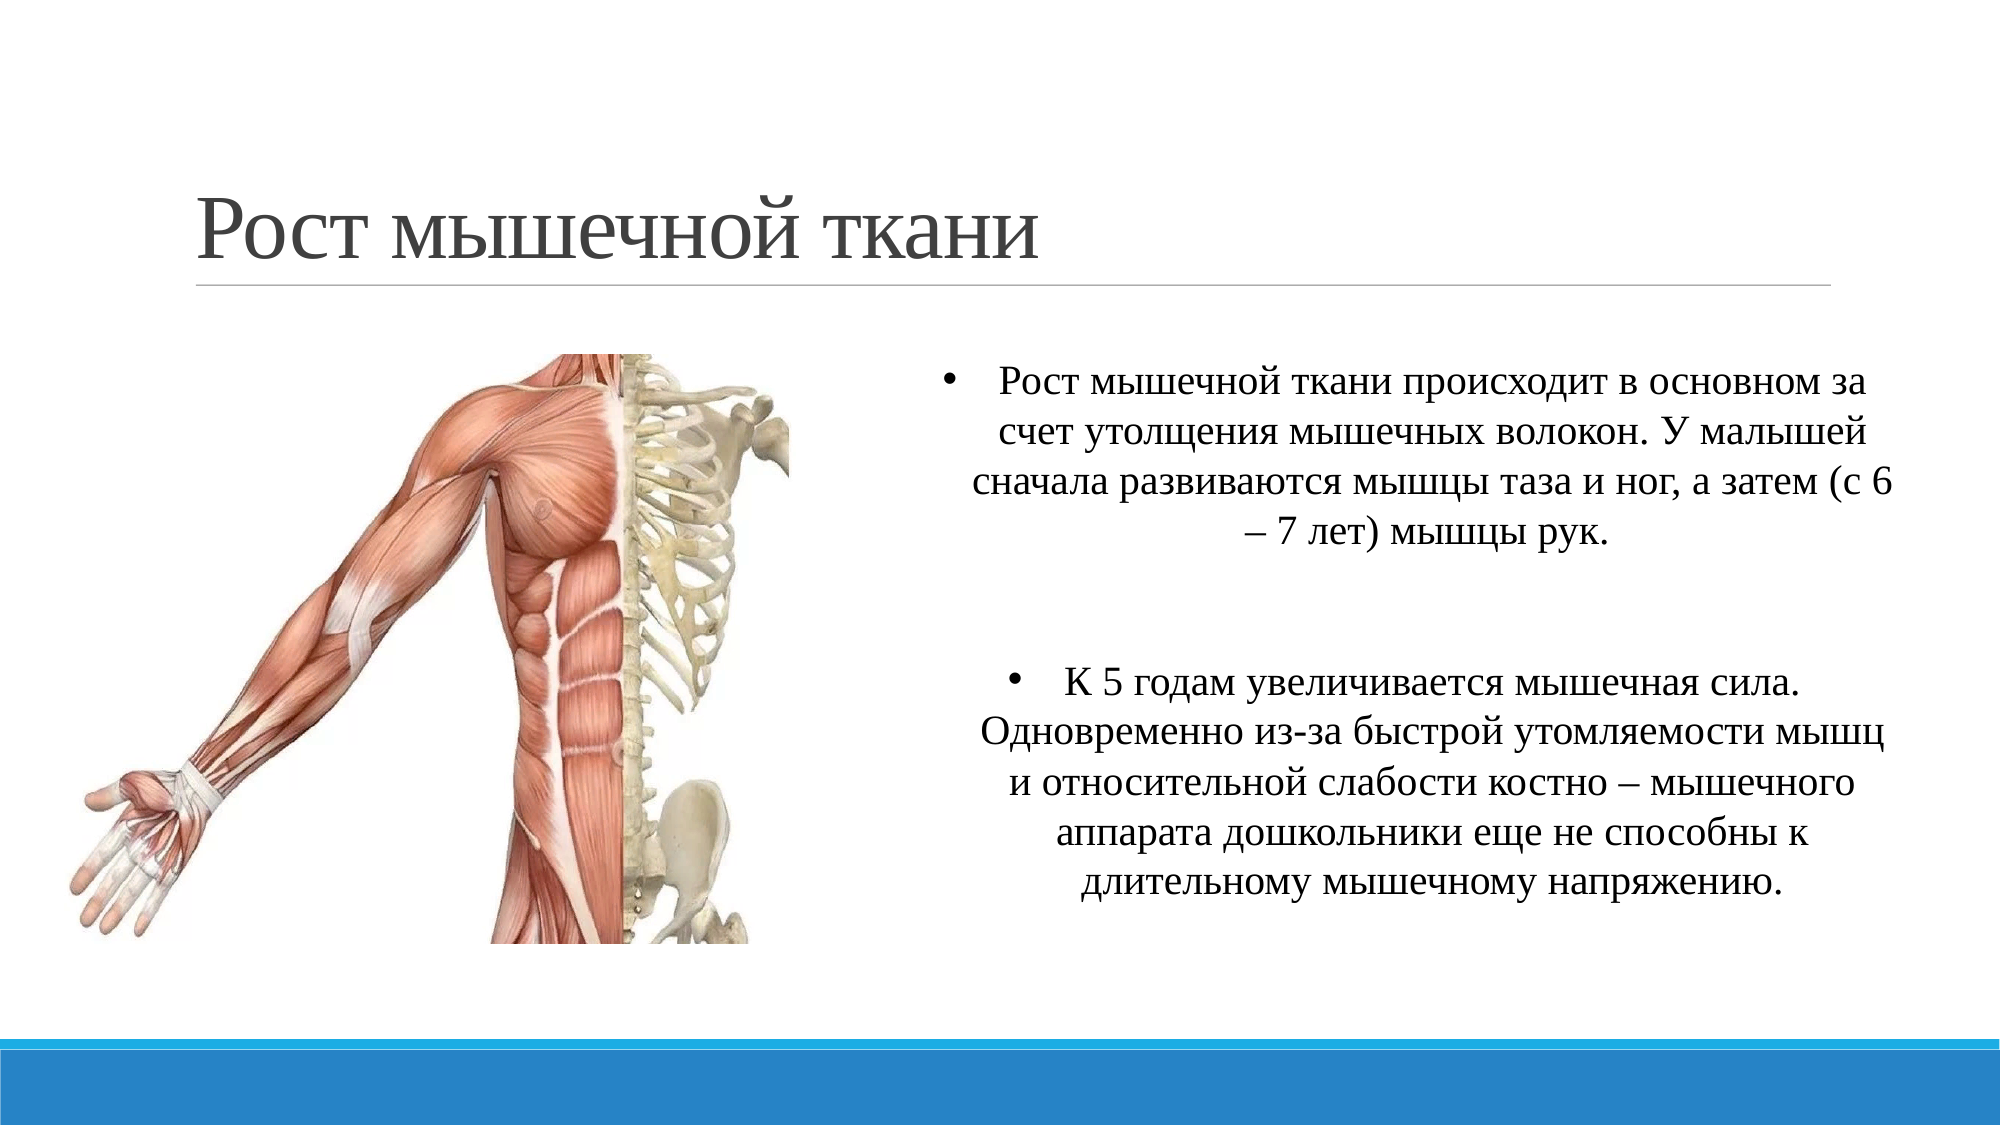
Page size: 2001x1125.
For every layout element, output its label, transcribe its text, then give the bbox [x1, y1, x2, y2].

title Рост мышечной ткани [180, 47, 1830, 285]
picture [31, 345, 809, 944]
text_box Рост мышечной ткани происходит в основном за счет утолщения мышечных волокон. У малышей сначала развиваются мышцы таза и ног, а затем (с 6 – 7 лет) мышцы рук. К 5 годам увеличивается мышечная сила. Одновременно из-за быстрой утомляемости мышц и относительной слабости костно – мышечного аппарата дошкольники еще не способны к длительному мышечному напряжению. [900, 345, 1909, 911]
